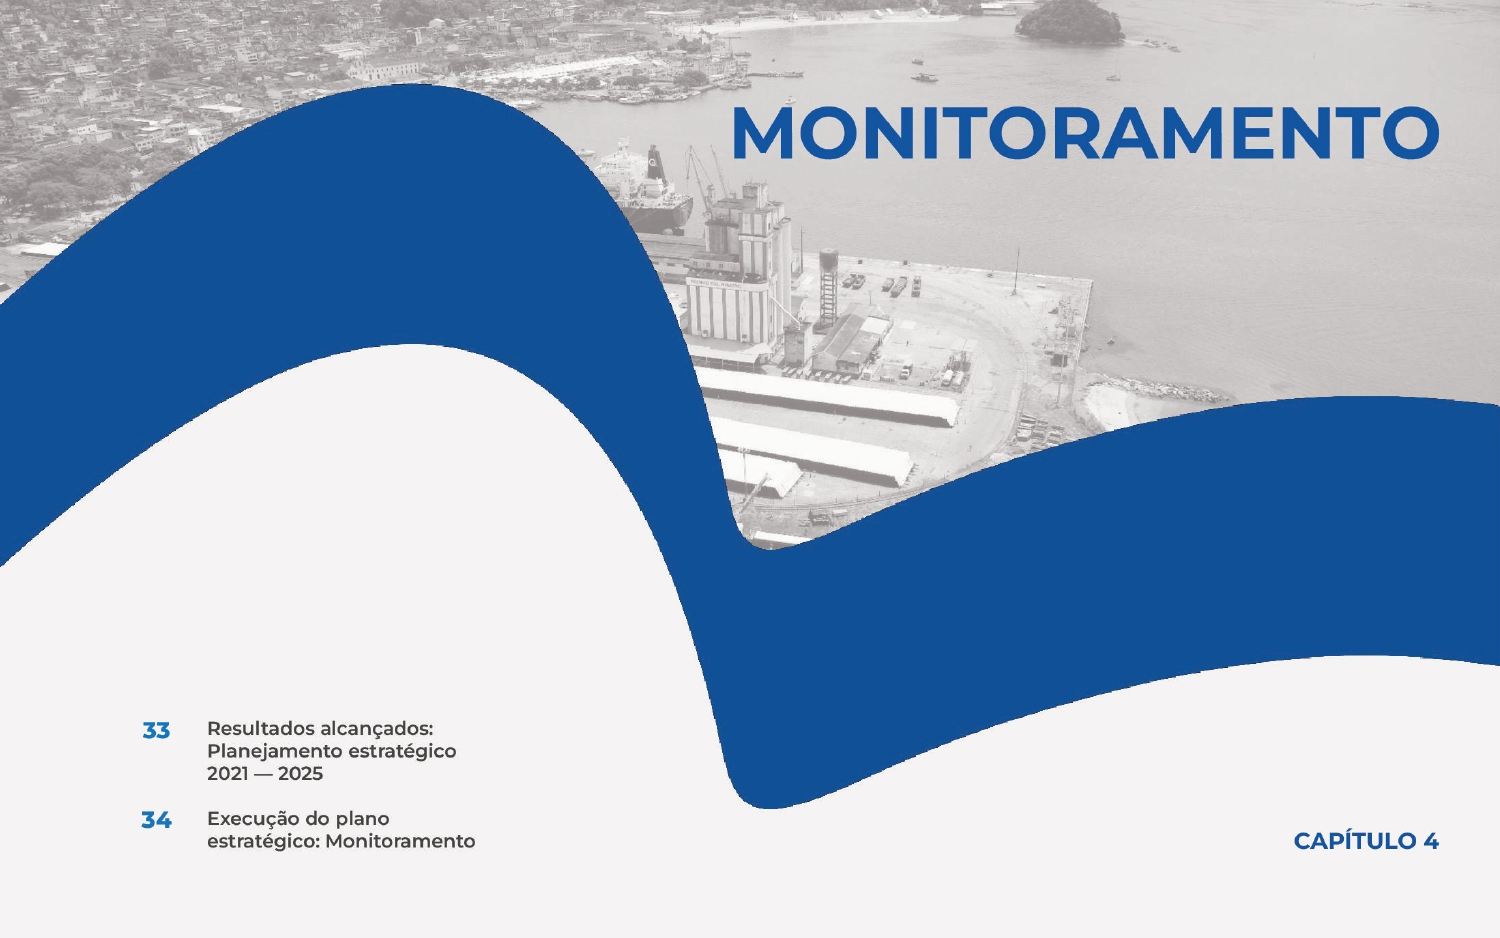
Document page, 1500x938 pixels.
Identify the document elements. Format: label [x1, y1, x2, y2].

text_box [0, 0, 1500, 938]
